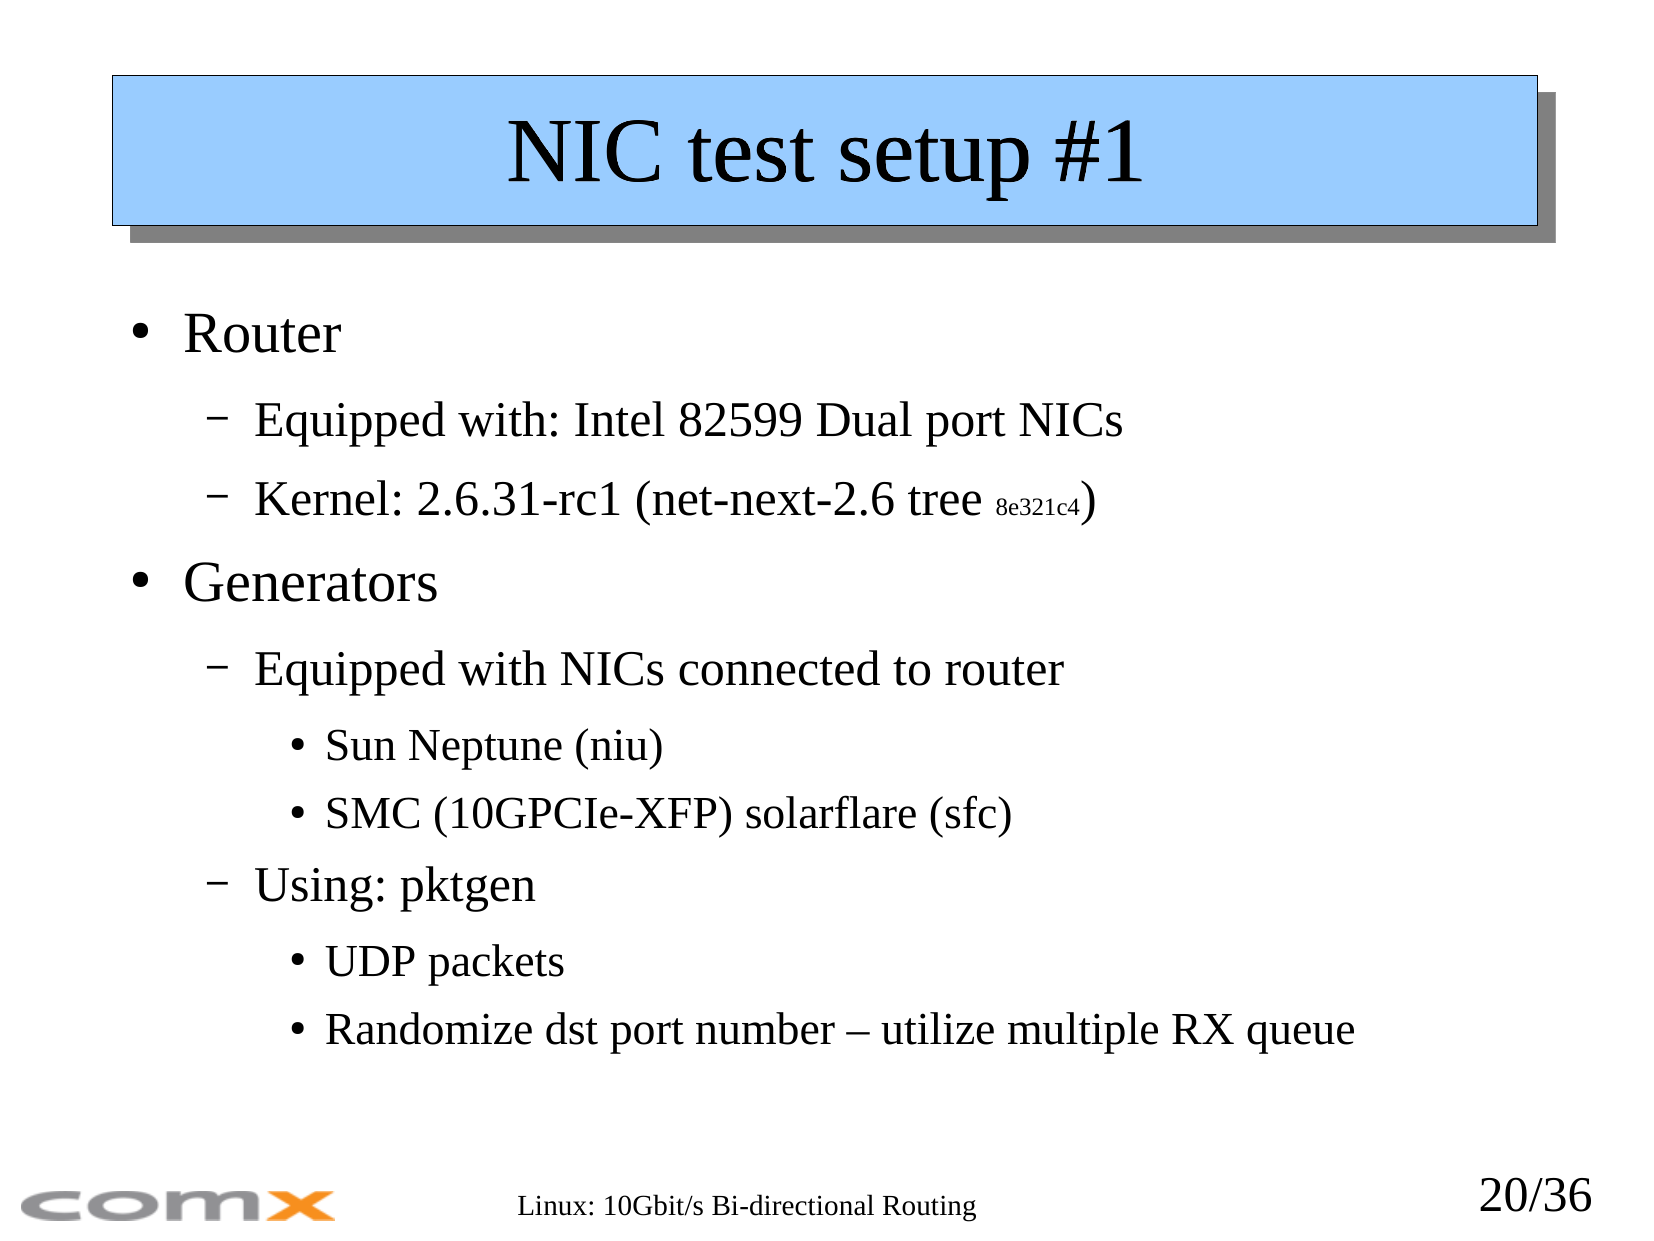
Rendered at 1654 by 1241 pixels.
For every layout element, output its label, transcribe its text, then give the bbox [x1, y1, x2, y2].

picture [21, 1191, 335, 1221]
title NIC test setup #1 [116, 75, 1538, 226]
list Router Equipped with: Intel 82599 Dual port NICs Kernel: 2.6.31-rc1 (net-next-2.6 tree 8e321c4) Generators Equipped with NICs connected to router Sun Neptune (niu) SMC (10GPCIe-XFP) solarflare (sfc) Using: pktgen UDP packets Randomize dst port number – utilize multiple RX queue [112, 300, 1538, 1058]
